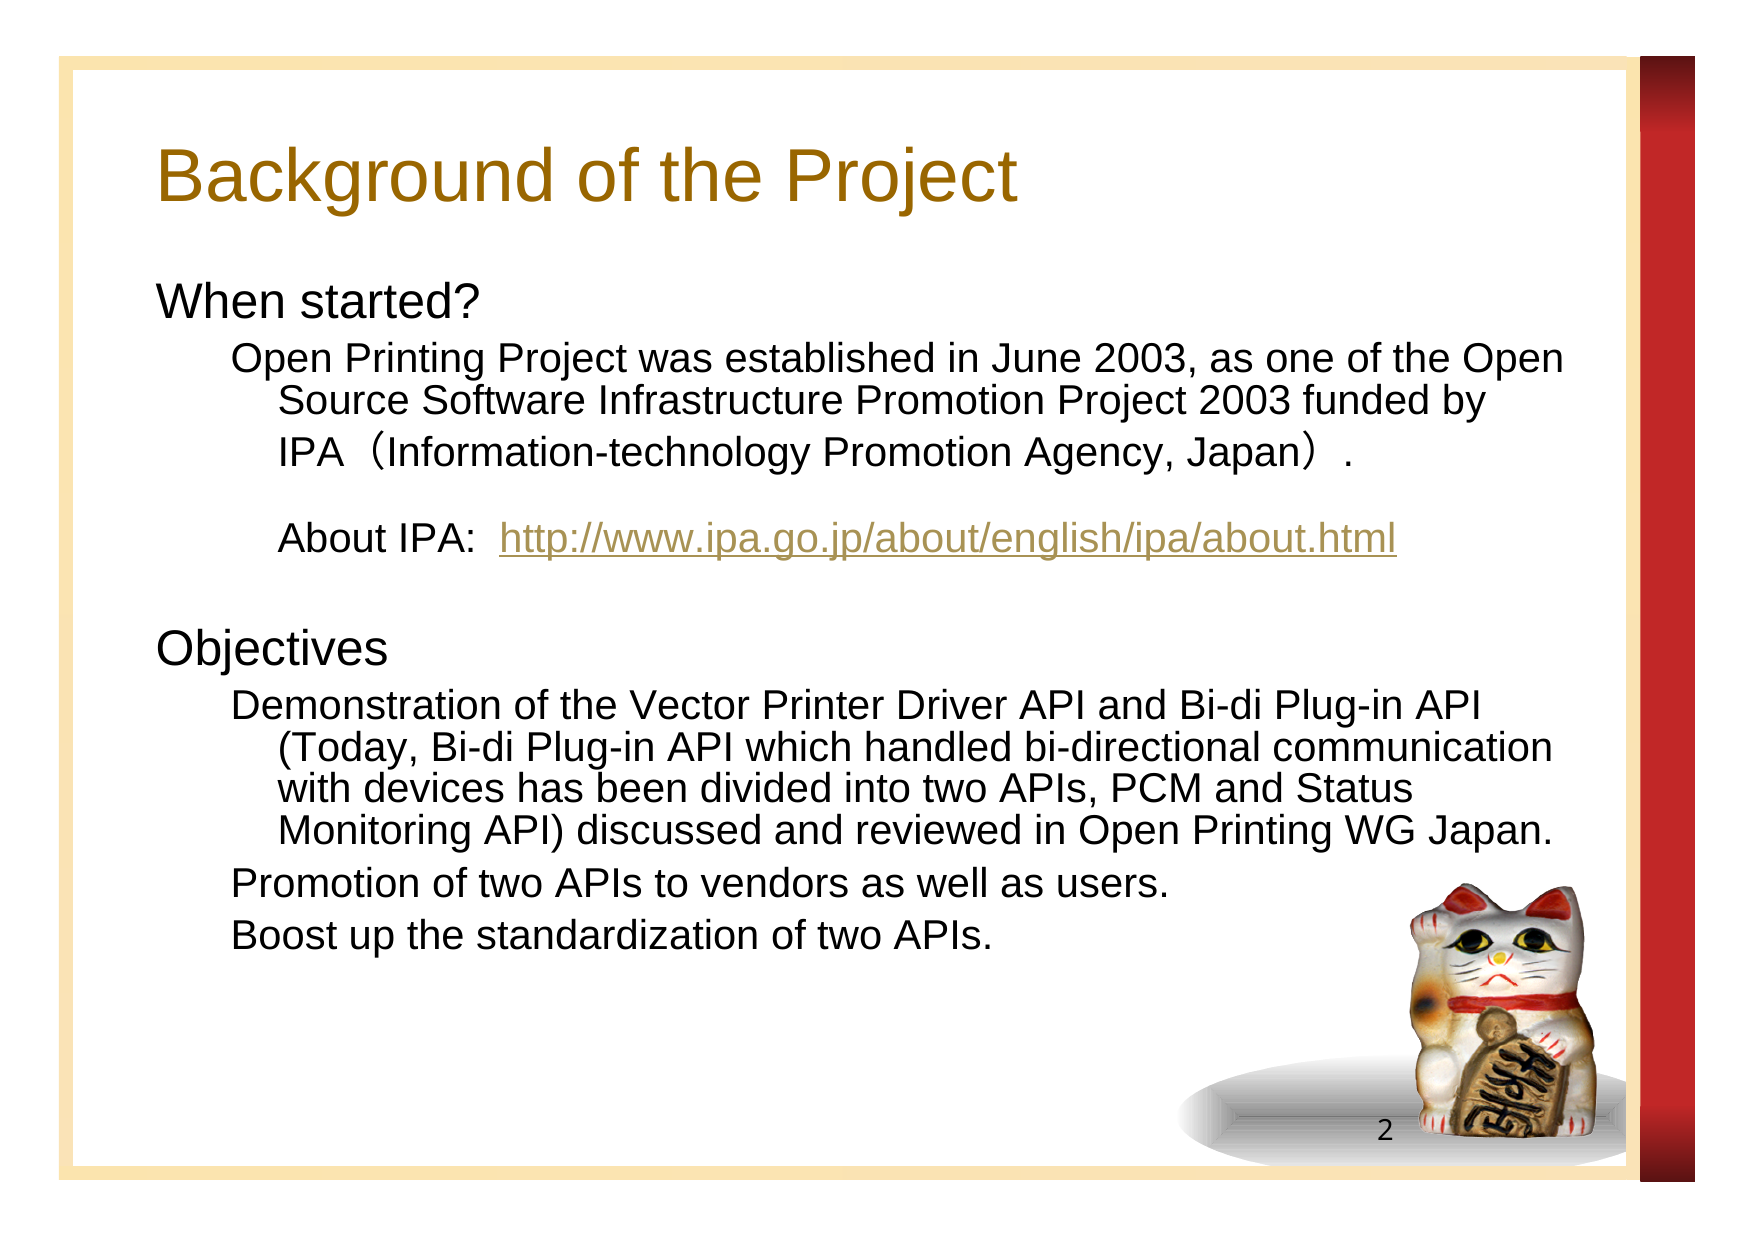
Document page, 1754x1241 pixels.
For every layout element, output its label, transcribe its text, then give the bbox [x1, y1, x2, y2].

picture [1404, 1057, 1601, 1141]
title Background of the Project [140, 104, 1614, 247]
list When started? Open Printing Project was established in June 2003, as one of the Open Source Software Infrastructure Promotion Project 2003 funded by IPA（Information-technology Promotion Agency, Japan）. About IPA: http://www.ipa.go.jp/about/english/ipa/about.html Objectives Demonstration of the Vector Printer Driver API and Bi-di Plug-in API (Today, Bi-di Plug-in API which handled bi-directional communication with devices has been divided into two APIs, PCM and Status Monitoring API) discussed and reviewed in Open Printing WG Japan. Promotion of two APIs to vendors as well as users. Boost up the standardization of two APIs. [140, 270, 1614, 1057]
